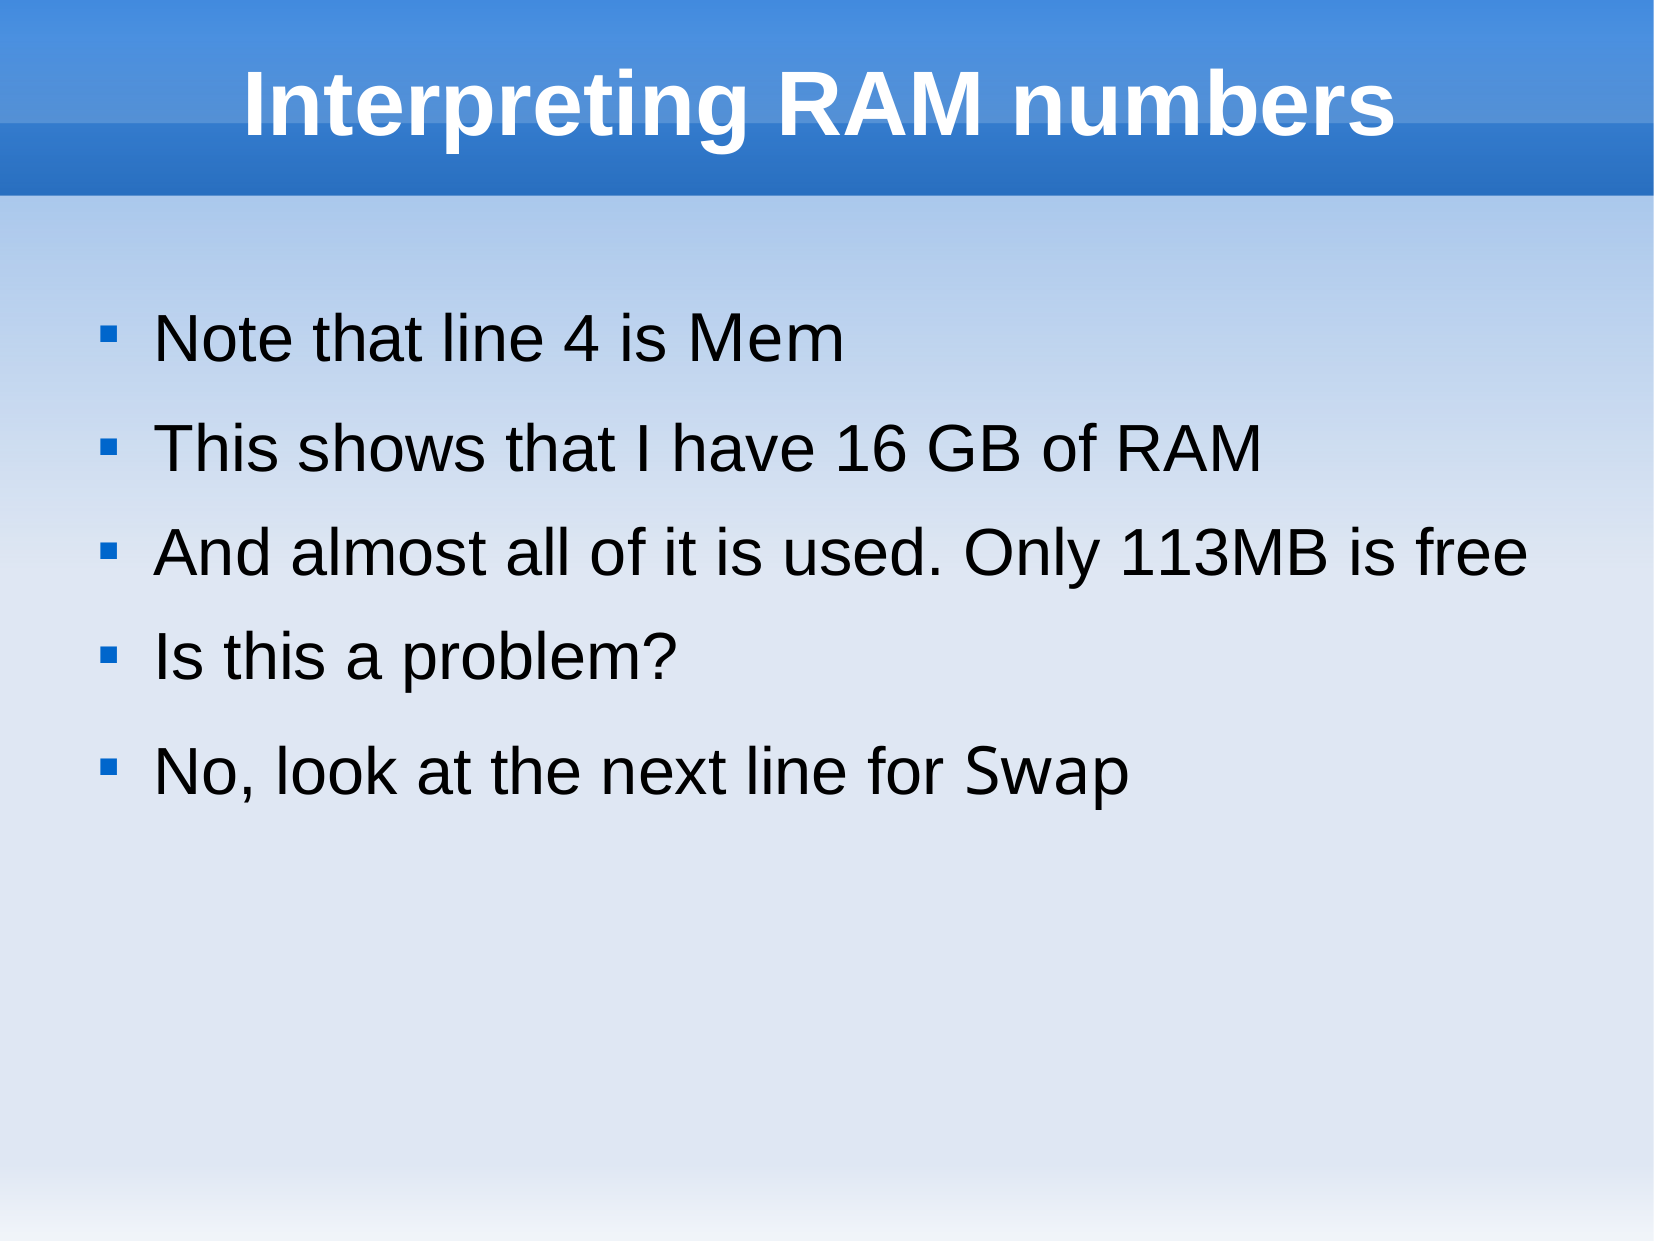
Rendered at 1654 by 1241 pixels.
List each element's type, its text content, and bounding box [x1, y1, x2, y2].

picture [0, 0, 1654, 1241]
title Interpreting RAM numbers [76, 0, 1565, 208]
list Note that line 4 is Mem This shows that I have 16 GB of RAM And almost all of it is used. Only 113MB is free Is this a problem? No, look at the next line for Swap [82, 290, 1571, 1109]
